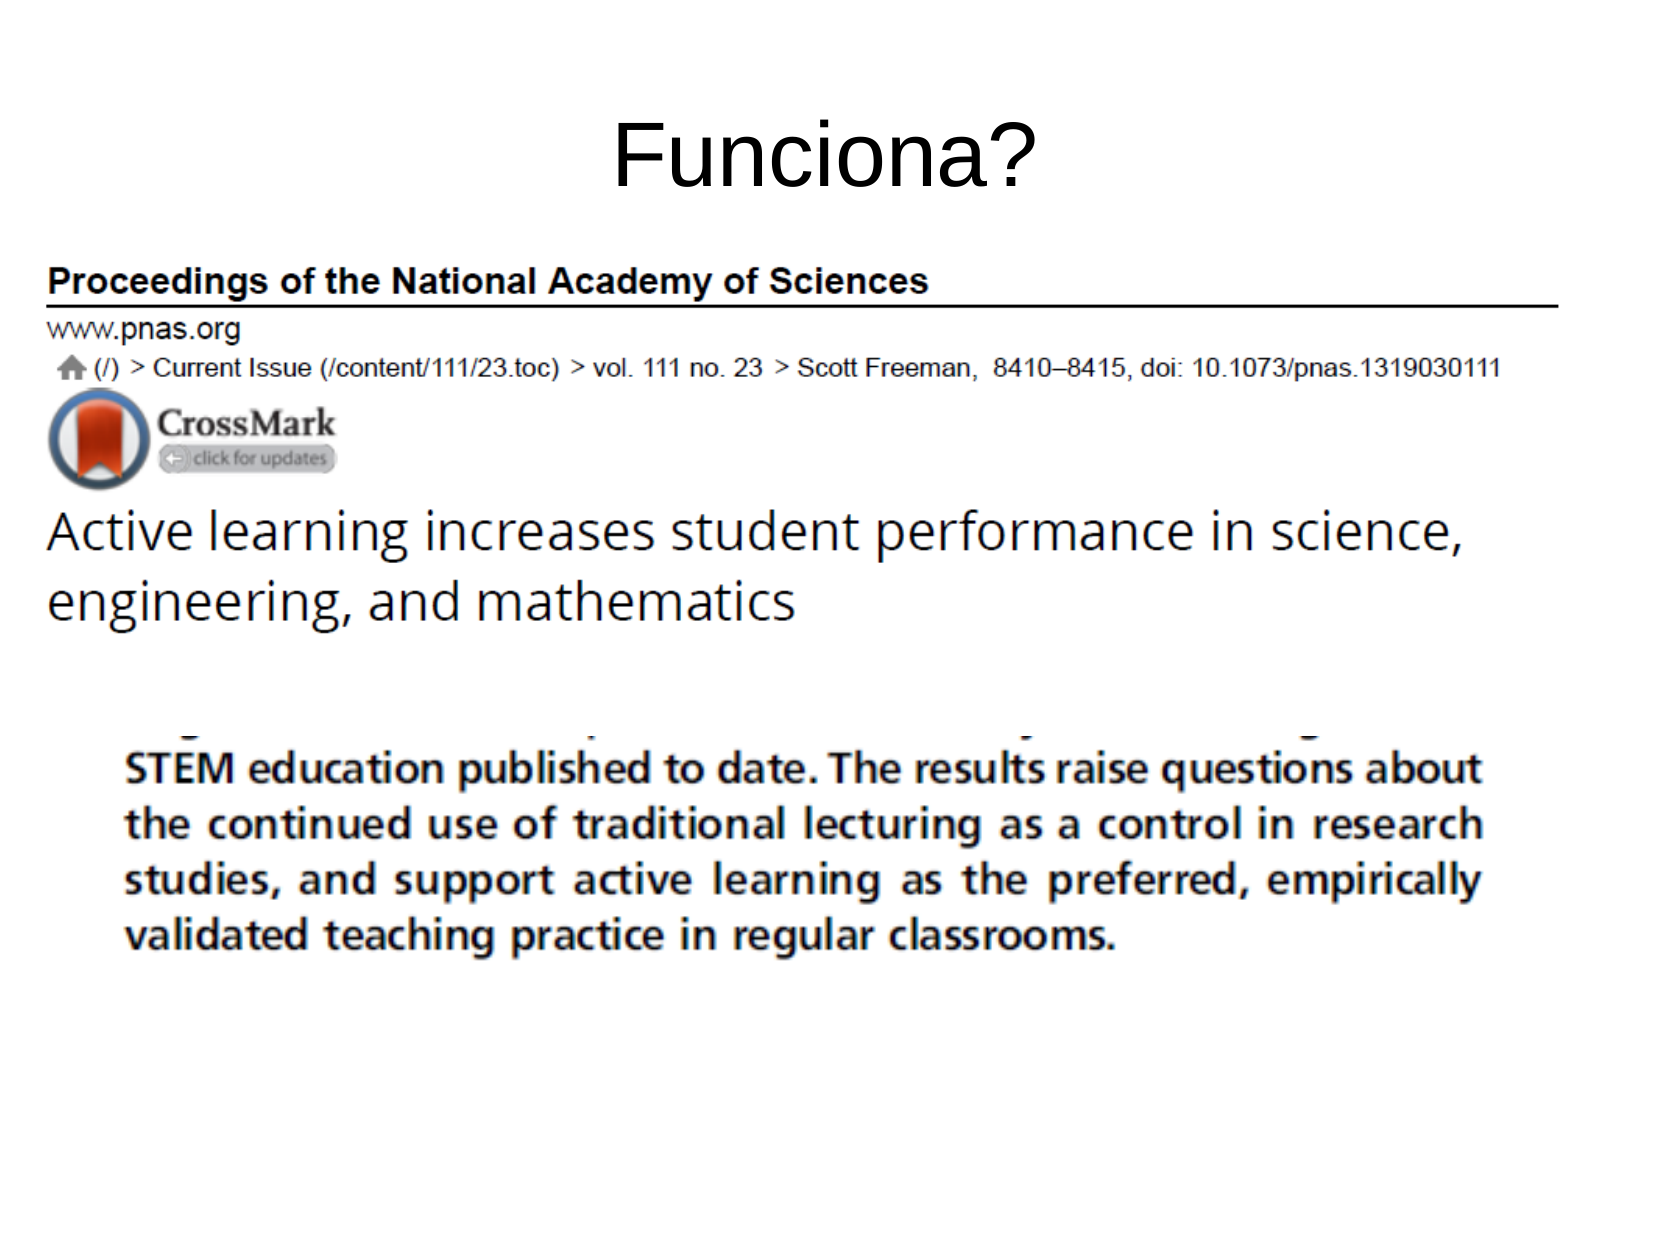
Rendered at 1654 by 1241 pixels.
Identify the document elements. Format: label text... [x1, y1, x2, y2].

picture [6, 244, 1654, 674]
title Funciona? [81, 50, 1570, 244]
picture [59, 736, 1514, 1016]
